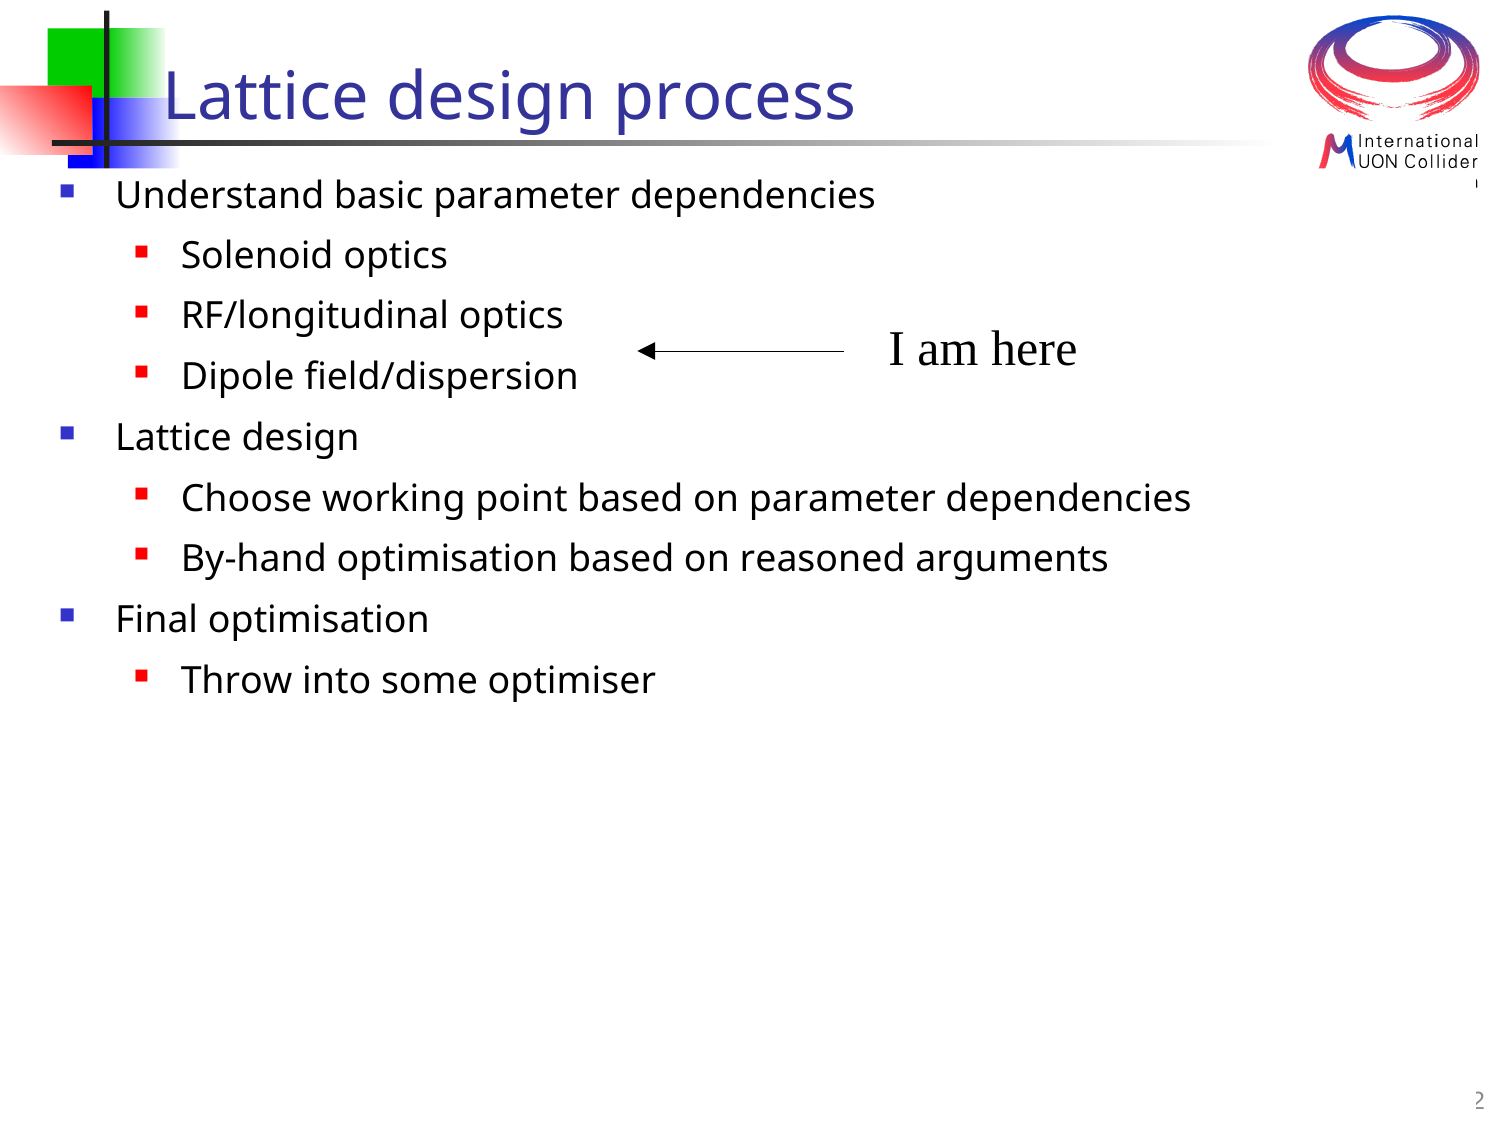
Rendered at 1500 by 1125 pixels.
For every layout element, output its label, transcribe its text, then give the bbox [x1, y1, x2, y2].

list Understand basic parameter dependencies Solenoid optics RF/longitudinal optics Dipole field/dispersion Lattice design Choose working point based on parameter dependencies By-hand optimisation based on reasoned arguments Final optimisation Throw into some optimiser [59, 168, 1476, 1123]
text_box I am here [873, 313, 1093, 384]
text_box <number> [1312, 1073, 1500, 1125]
picture [1441, 15, 1480, 195]
title Lattice design process [162, 0, 1441, 168]
